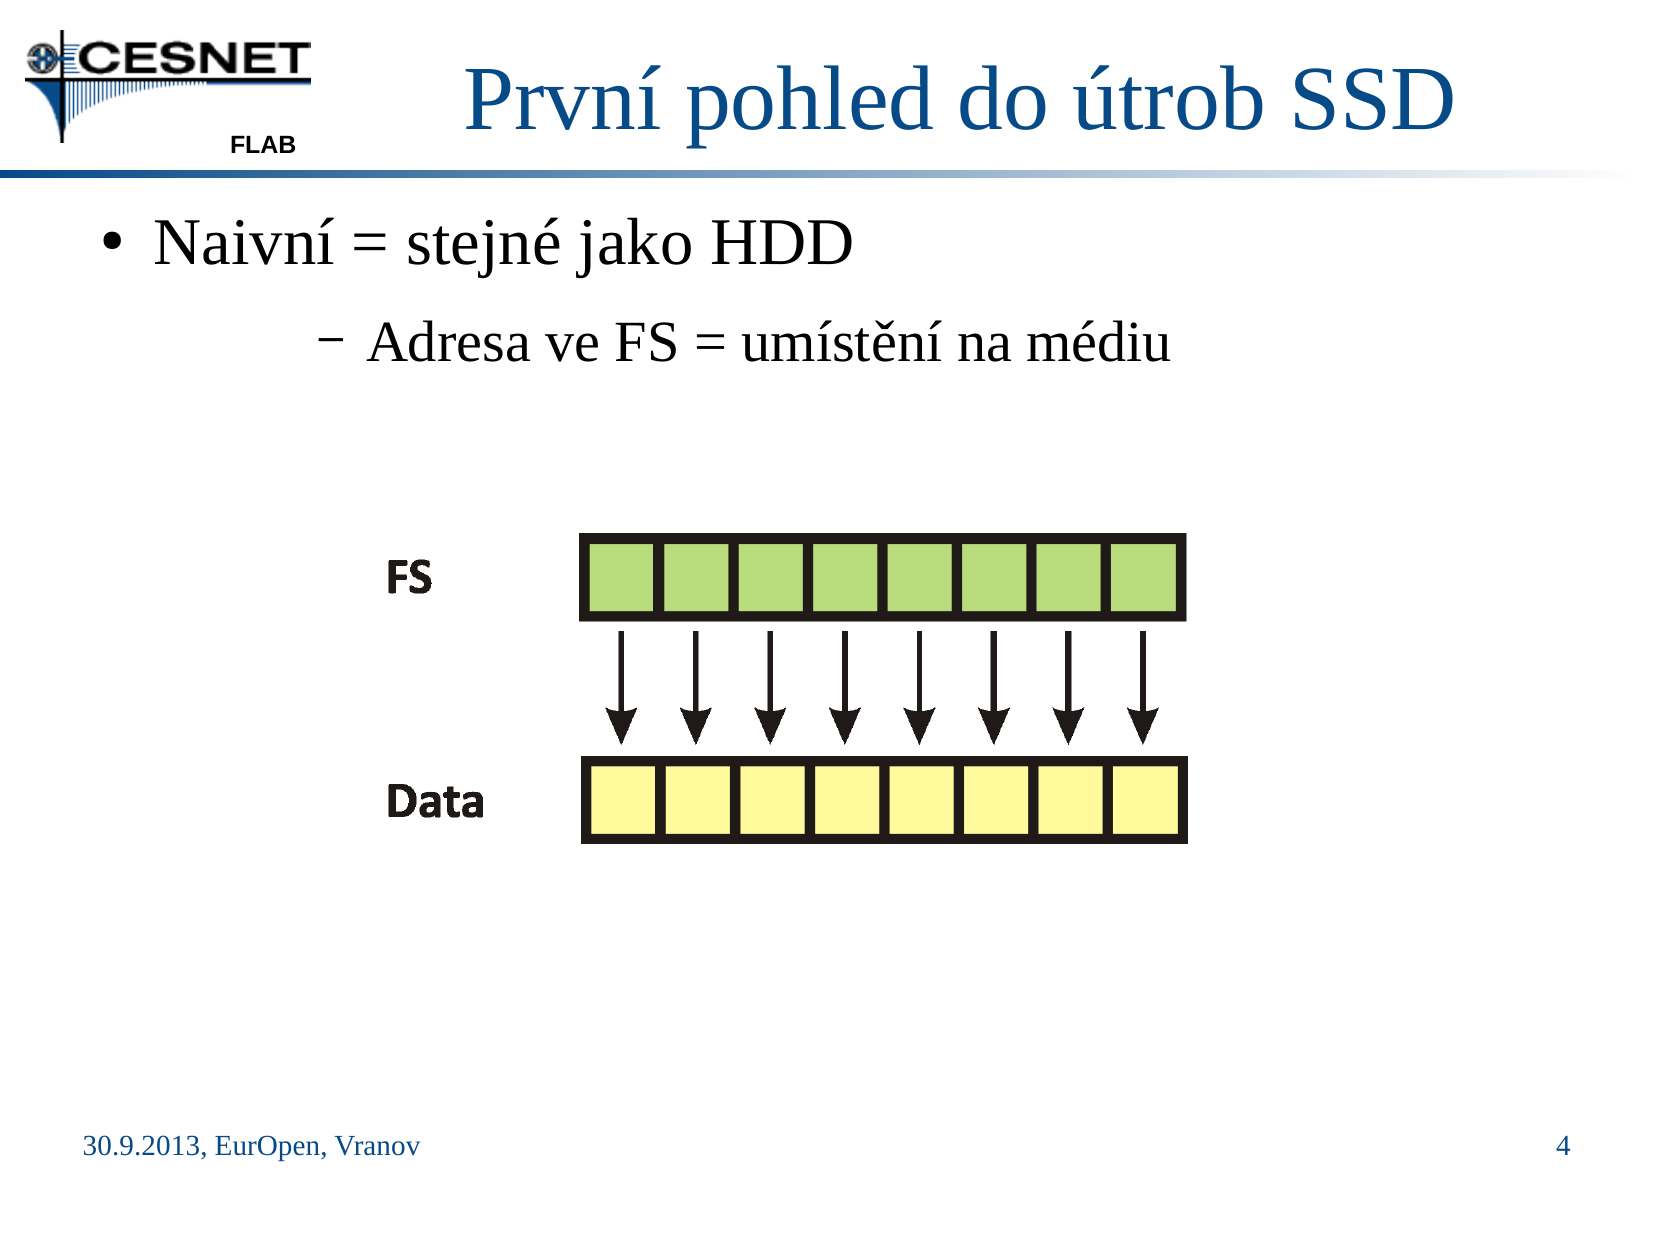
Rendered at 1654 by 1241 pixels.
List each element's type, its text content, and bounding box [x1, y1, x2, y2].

list Naivní = stejné jako HDD Adresa ve FS = umístění na médiu [82, 205, 1571, 925]
picture [25, 30, 311, 143]
picture [385, 533, 1188, 844]
title První pohled do útrob SSD [79, 47, 1571, 150]
